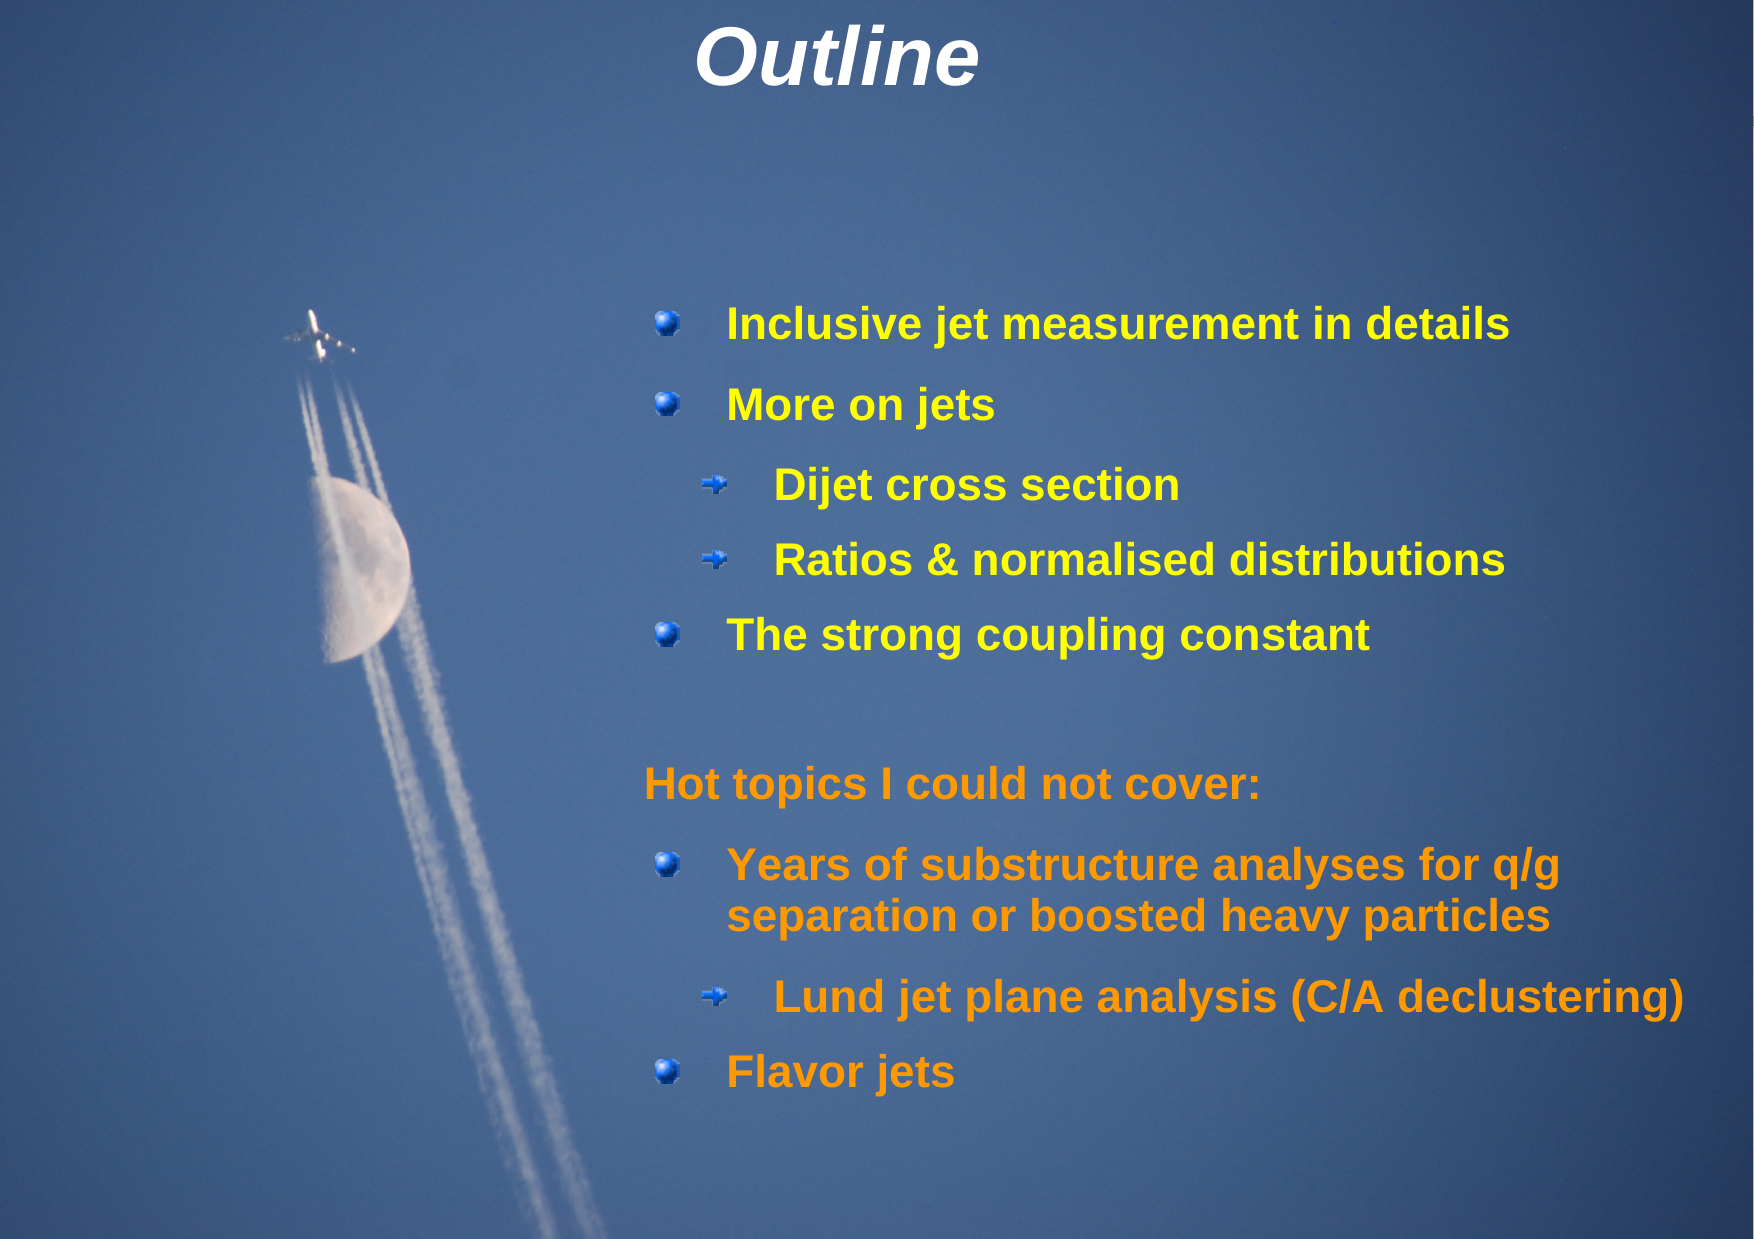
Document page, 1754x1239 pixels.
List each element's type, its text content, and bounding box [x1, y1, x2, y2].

list Inclusive jet measurement in details More on jets Dijet cross section Ratios & normalised distributions The strong coupling constant [643, 297, 1702, 683]
title Outline [129, 0, 1545, 114]
picture [0, 0, 1754, 1239]
list Hot topics I could not cover: Years of substructure analyses for q/g separation or boosted heavy particles Lund jet plane analysis (C/A declustering) Flavor jets [643, 758, 1702, 1144]
